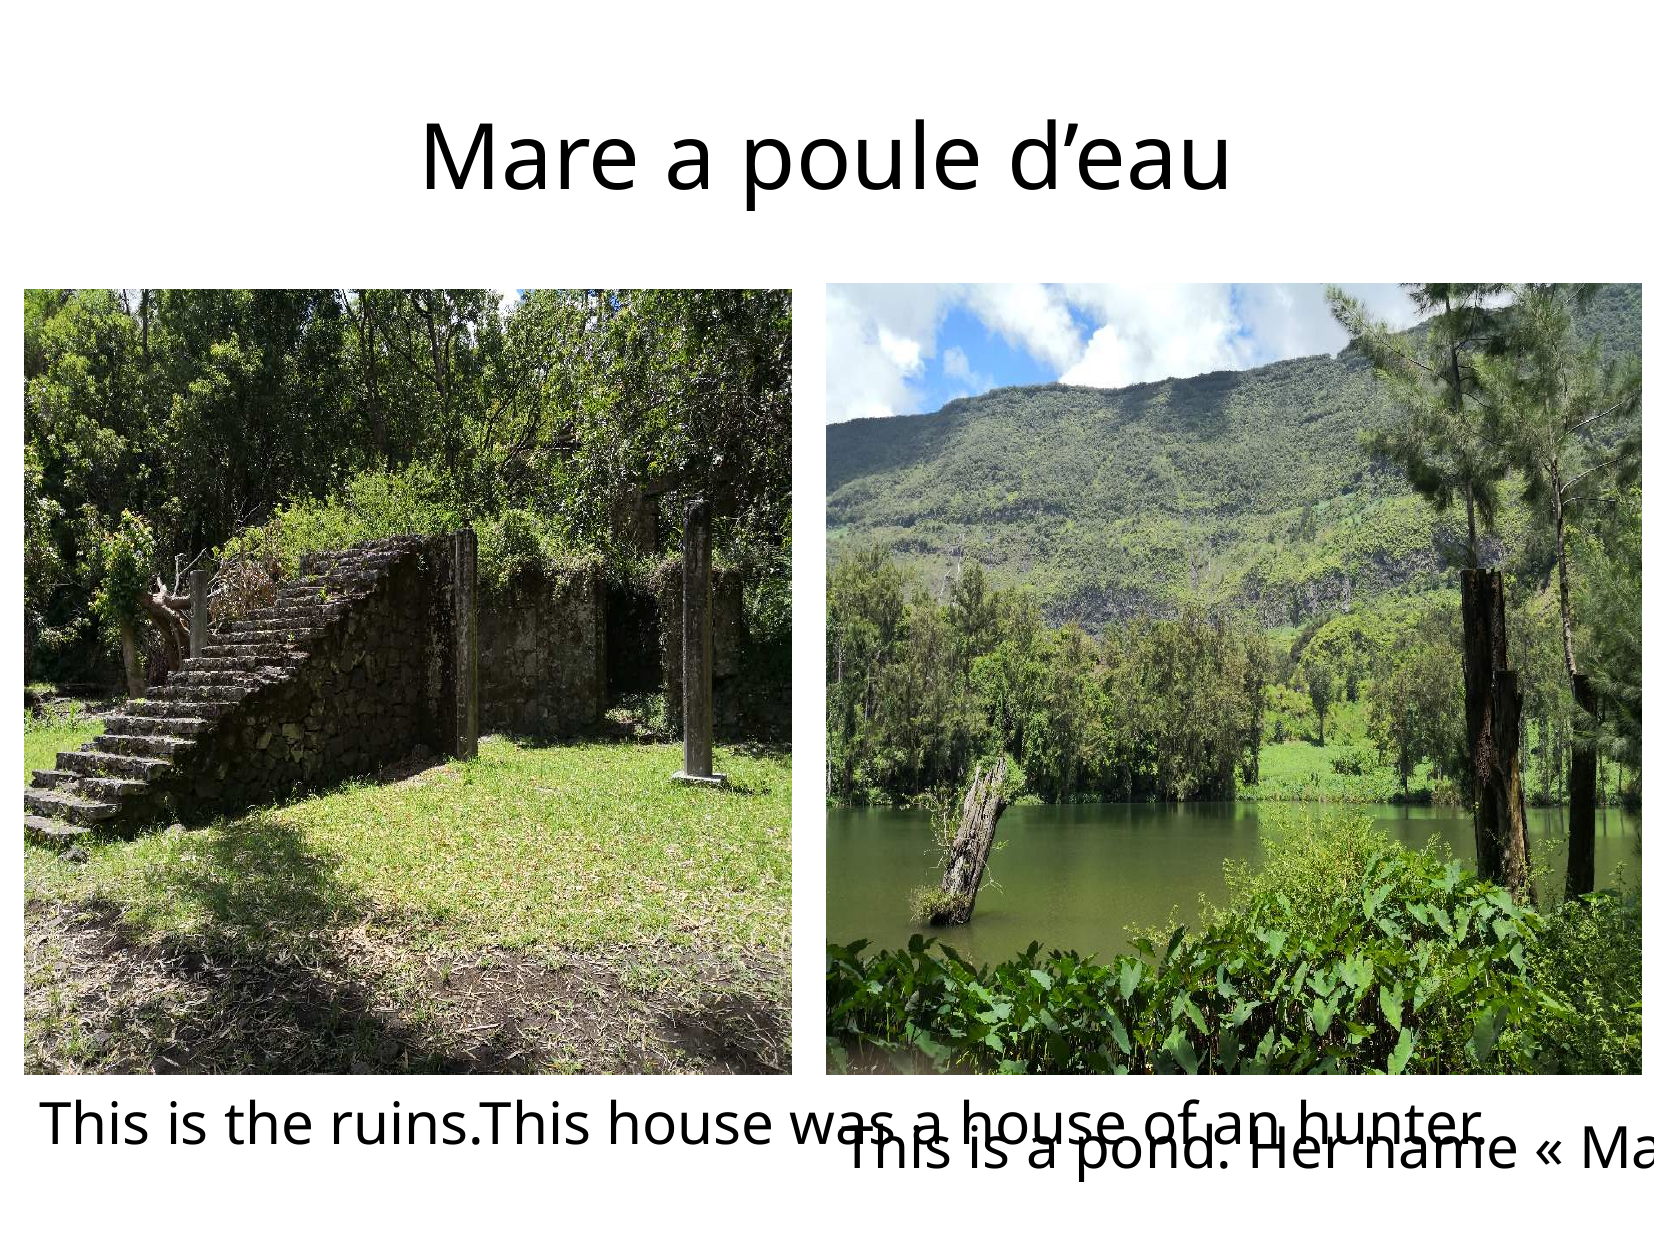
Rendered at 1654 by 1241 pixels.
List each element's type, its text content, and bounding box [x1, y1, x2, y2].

picture [826, 283, 1642, 1075]
title Mare a poule d’eau [82, 49, 1571, 257]
picture [24, 289, 792, 1074]
text_box This is a pond. Her name « Mare a poule d’eau » [826, 1098, 1654, 1241]
text_box This is the ruins.This house was a house of an hunter. [24, 1074, 815, 1227]
